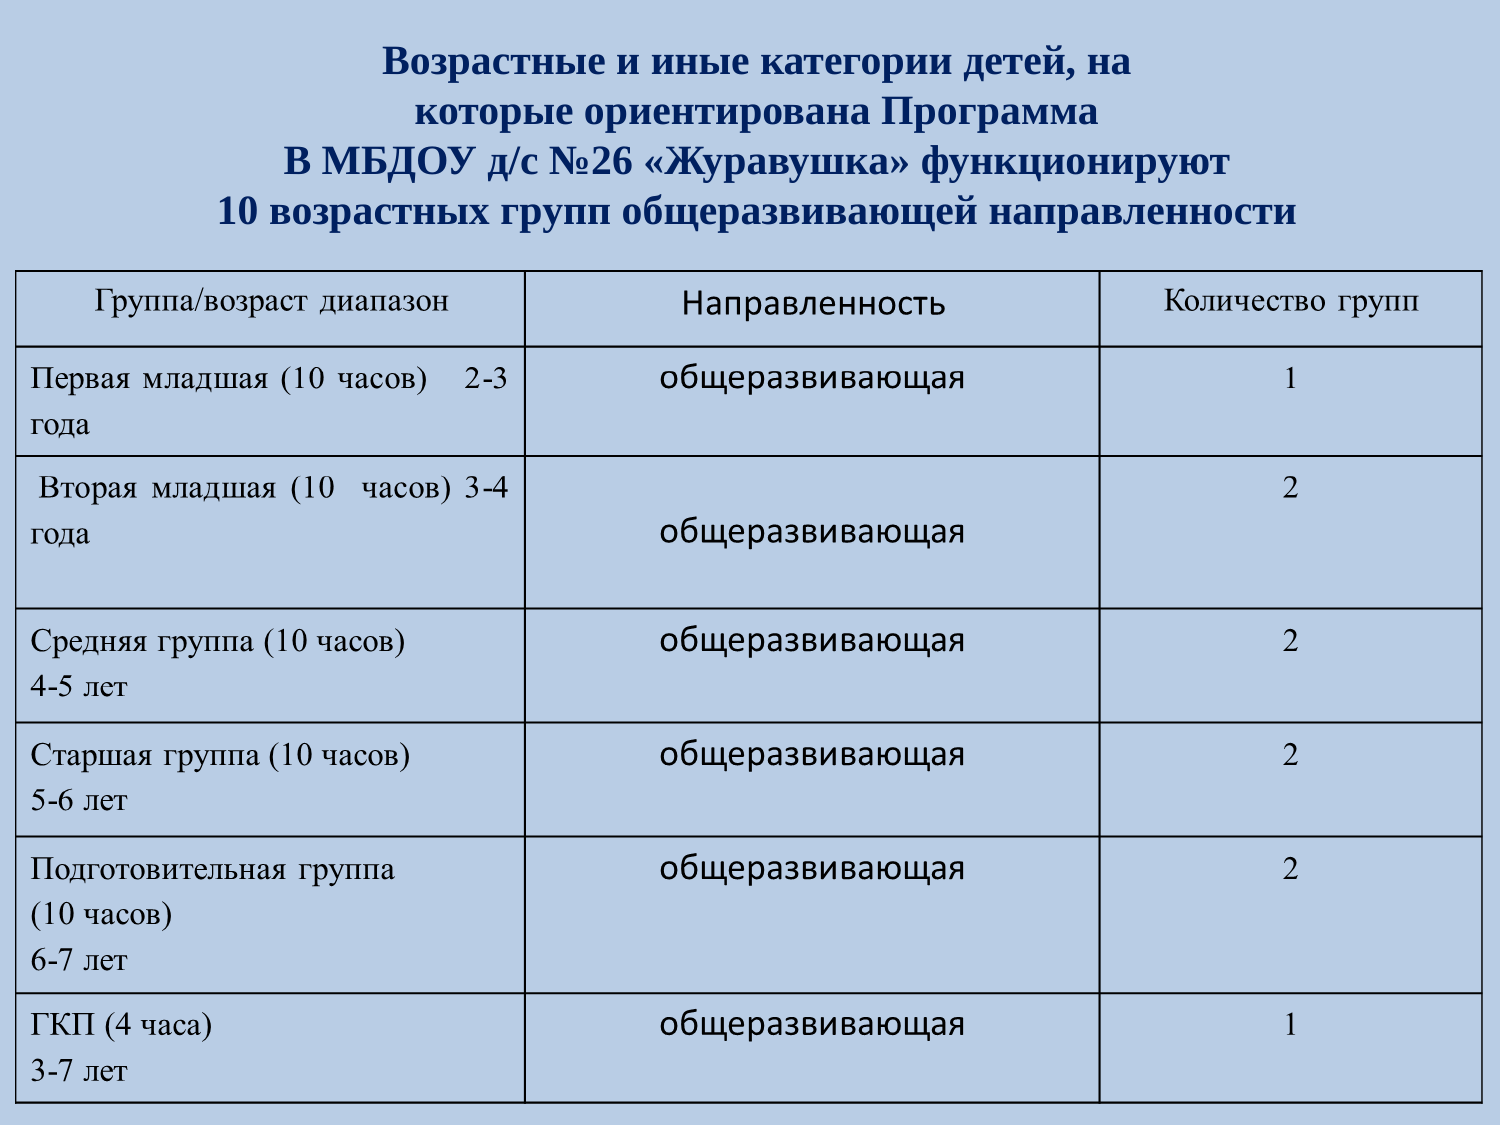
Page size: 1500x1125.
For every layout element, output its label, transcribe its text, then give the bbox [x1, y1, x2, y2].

picture [15, 267, 1483, 1107]
text_box Возрастные и иные категории детей, на которые ориентирована Программа В МБДОУ д/с №26 «Журавушка» функционируют 10 возрастных групп общеразвивающей направленности [32, 26, 1482, 267]
